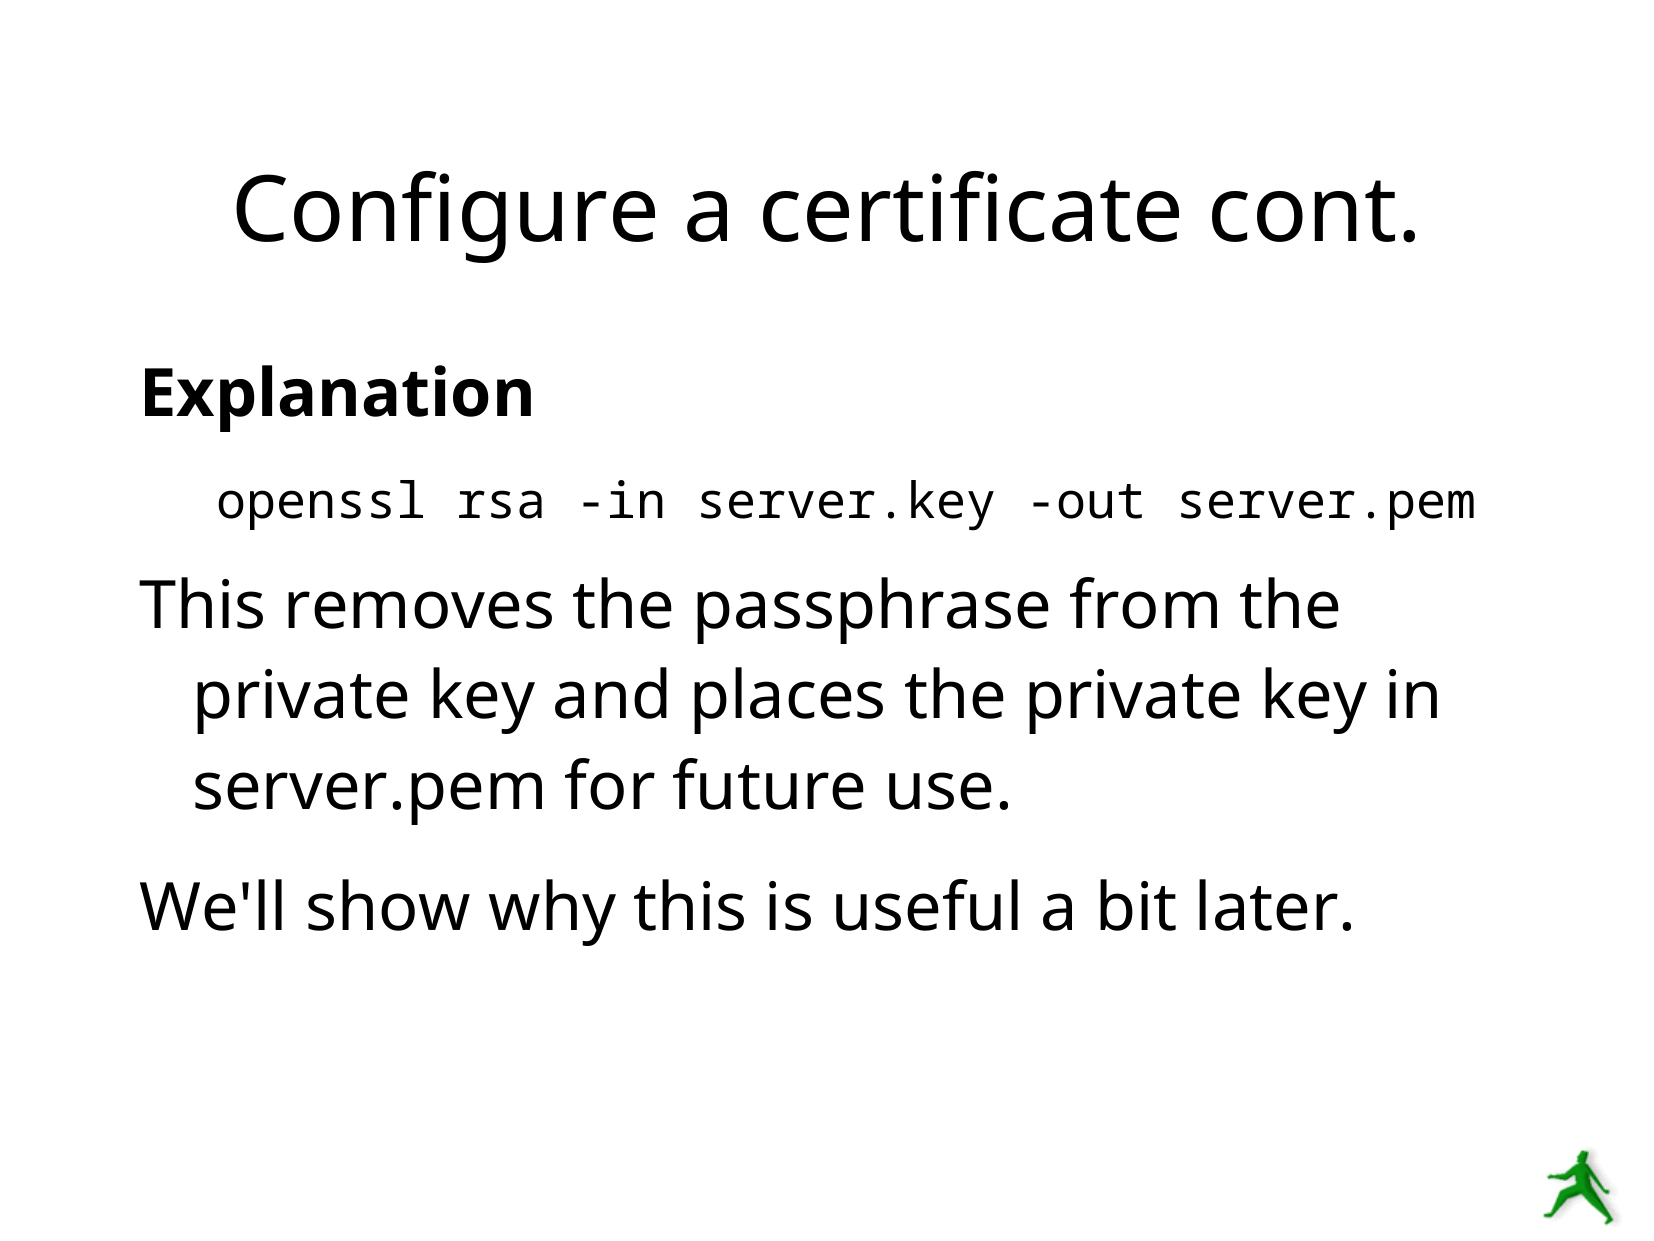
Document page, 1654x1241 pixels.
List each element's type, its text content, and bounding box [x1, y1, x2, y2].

list Explanation openssl rsa -in server.key -out server.pem This removes the passphrase from the private key and places the private key in server.pem for future use. We'll show why this is useful a bit later. [121, 344, 1534, 1127]
picture [1541, 1135, 1634, 1227]
title Configure a certificate cont. [121, 102, 1534, 311]
